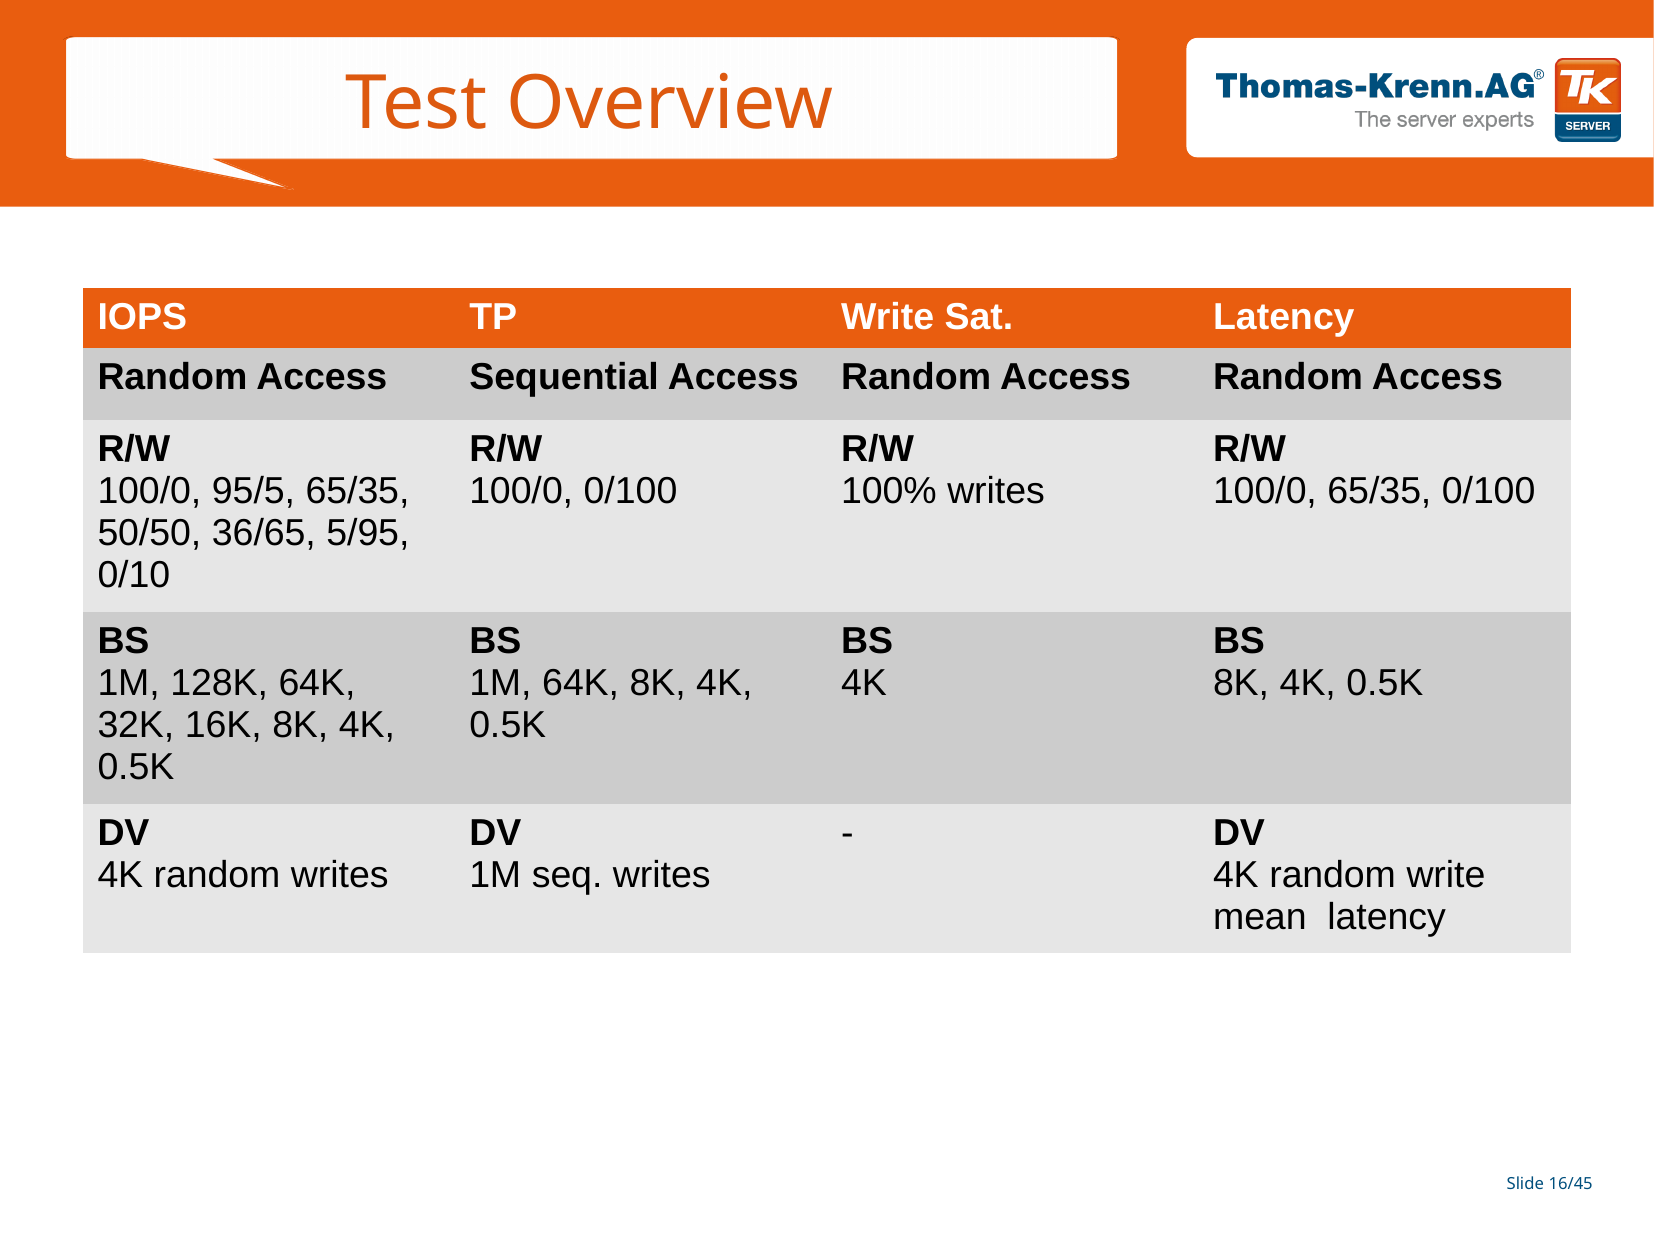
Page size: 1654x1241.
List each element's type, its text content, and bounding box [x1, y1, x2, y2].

table_cell DV 4K random writes [83, 804, 455, 953]
table_cell DV 1M seq. writes [455, 804, 826, 953]
table_cell BS 1M, 128K, 64K, 32K, 16K, 8K, 4K, 0.5K [83, 612, 455, 804]
picture [63, 36, 1120, 190]
table_cell R/W 100/0, 65/35, 0/100 [1198, 420, 1571, 612]
table_header Write Sat. [826, 288, 1198, 348]
table_cell Random Access [1198, 348, 1571, 420]
table_cell Sequential Access [455, 348, 826, 420]
table_cell BS 8K, 4K, 0.5K [1198, 612, 1571, 804]
table_header Latency [1198, 288, 1571, 348]
table_cell R/W 100/0, 95/5, 65/35, 50/50, 36/65, 5/95, 0/10 [83, 420, 455, 612]
title Test Overview [69, 35, 1110, 165]
table_cell Random Access [83, 348, 455, 420]
table_header TP [455, 288, 826, 348]
table_cell BS 1M, 64K, 8K, 4K, 0.5K [455, 612, 826, 804]
table_header IOPS [83, 288, 455, 348]
table_cell R/W 100% writes [826, 420, 1198, 612]
table_cell DV 4K random write mean latency [1198, 804, 1571, 953]
table_cell - [826, 804, 1198, 953]
table_cell Random Access [826, 348, 1198, 420]
table_cell R/W 100/0, 0/100 [455, 420, 826, 612]
table_cell BS 4K [826, 612, 1198, 804]
picture [1216, 58, 1621, 142]
